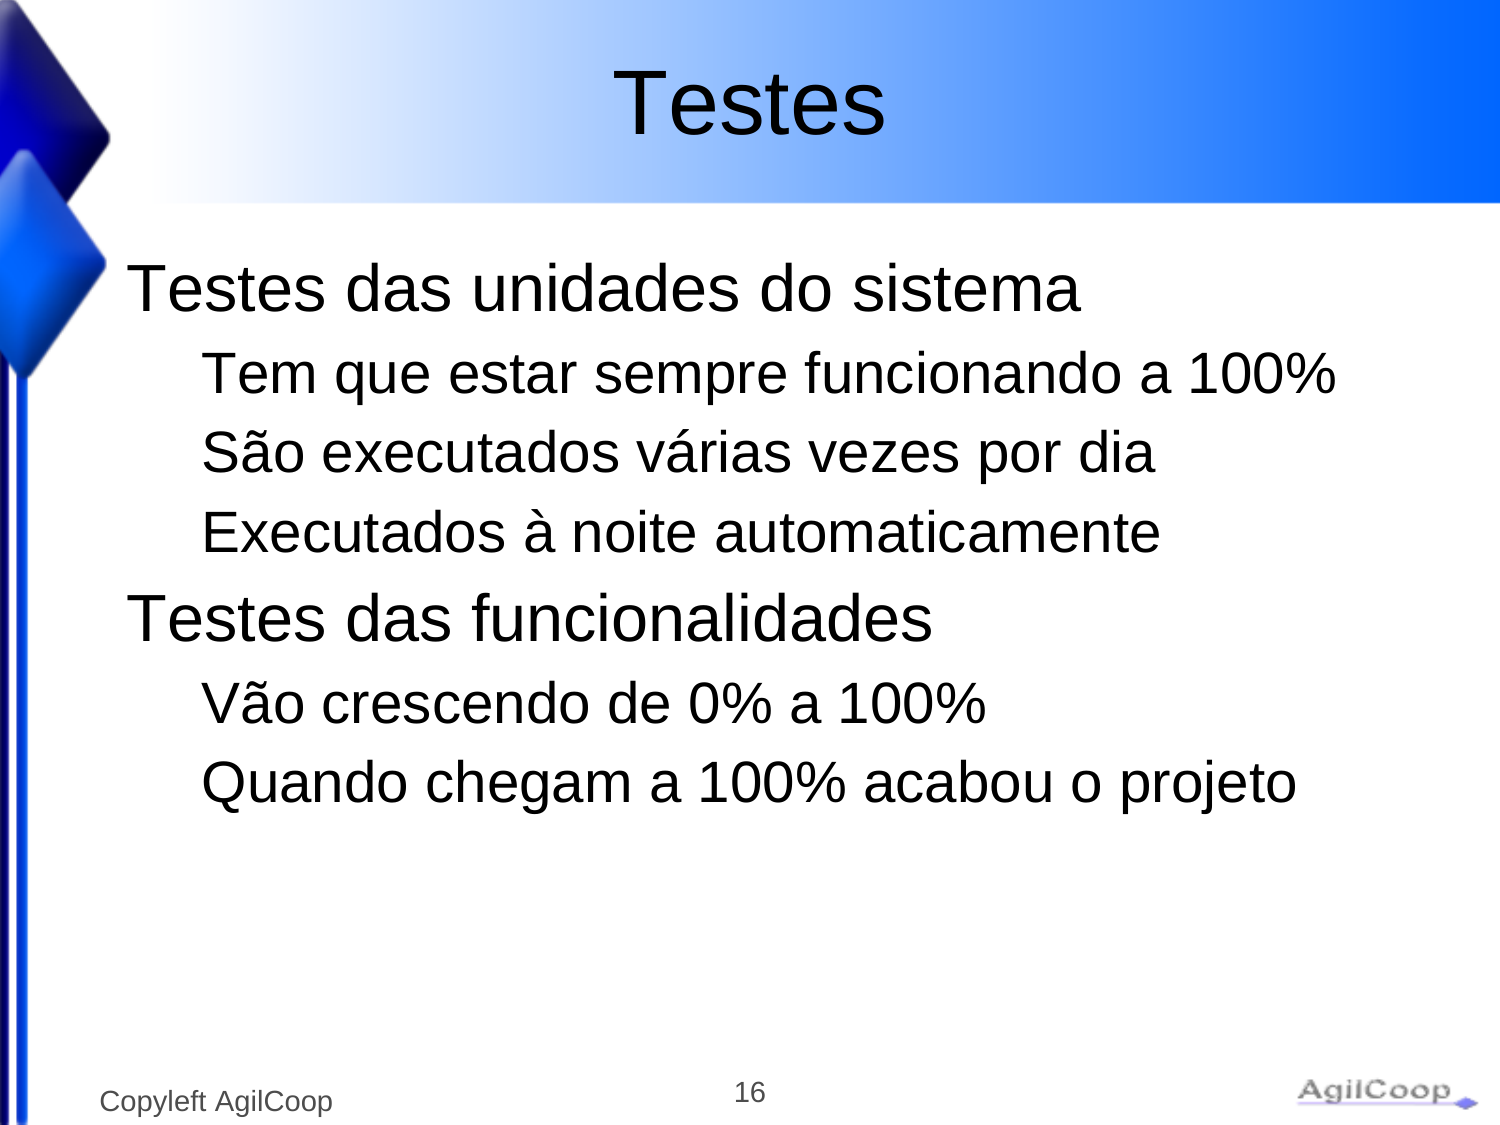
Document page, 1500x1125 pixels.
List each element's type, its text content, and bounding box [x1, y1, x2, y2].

picture [0, 0, 1500, 1125]
list Testes das unidades do sistema Tem que estar sempre funcionando a 100% São executados várias vezes por dia Executados à noite automaticamente Testes das funcionalidades Vão crescendo de 0% a 100% Quando chegam a 100% acabou o projeto [112, 243, 1425, 1006]
title Testes [75, 8, 1426, 197]
